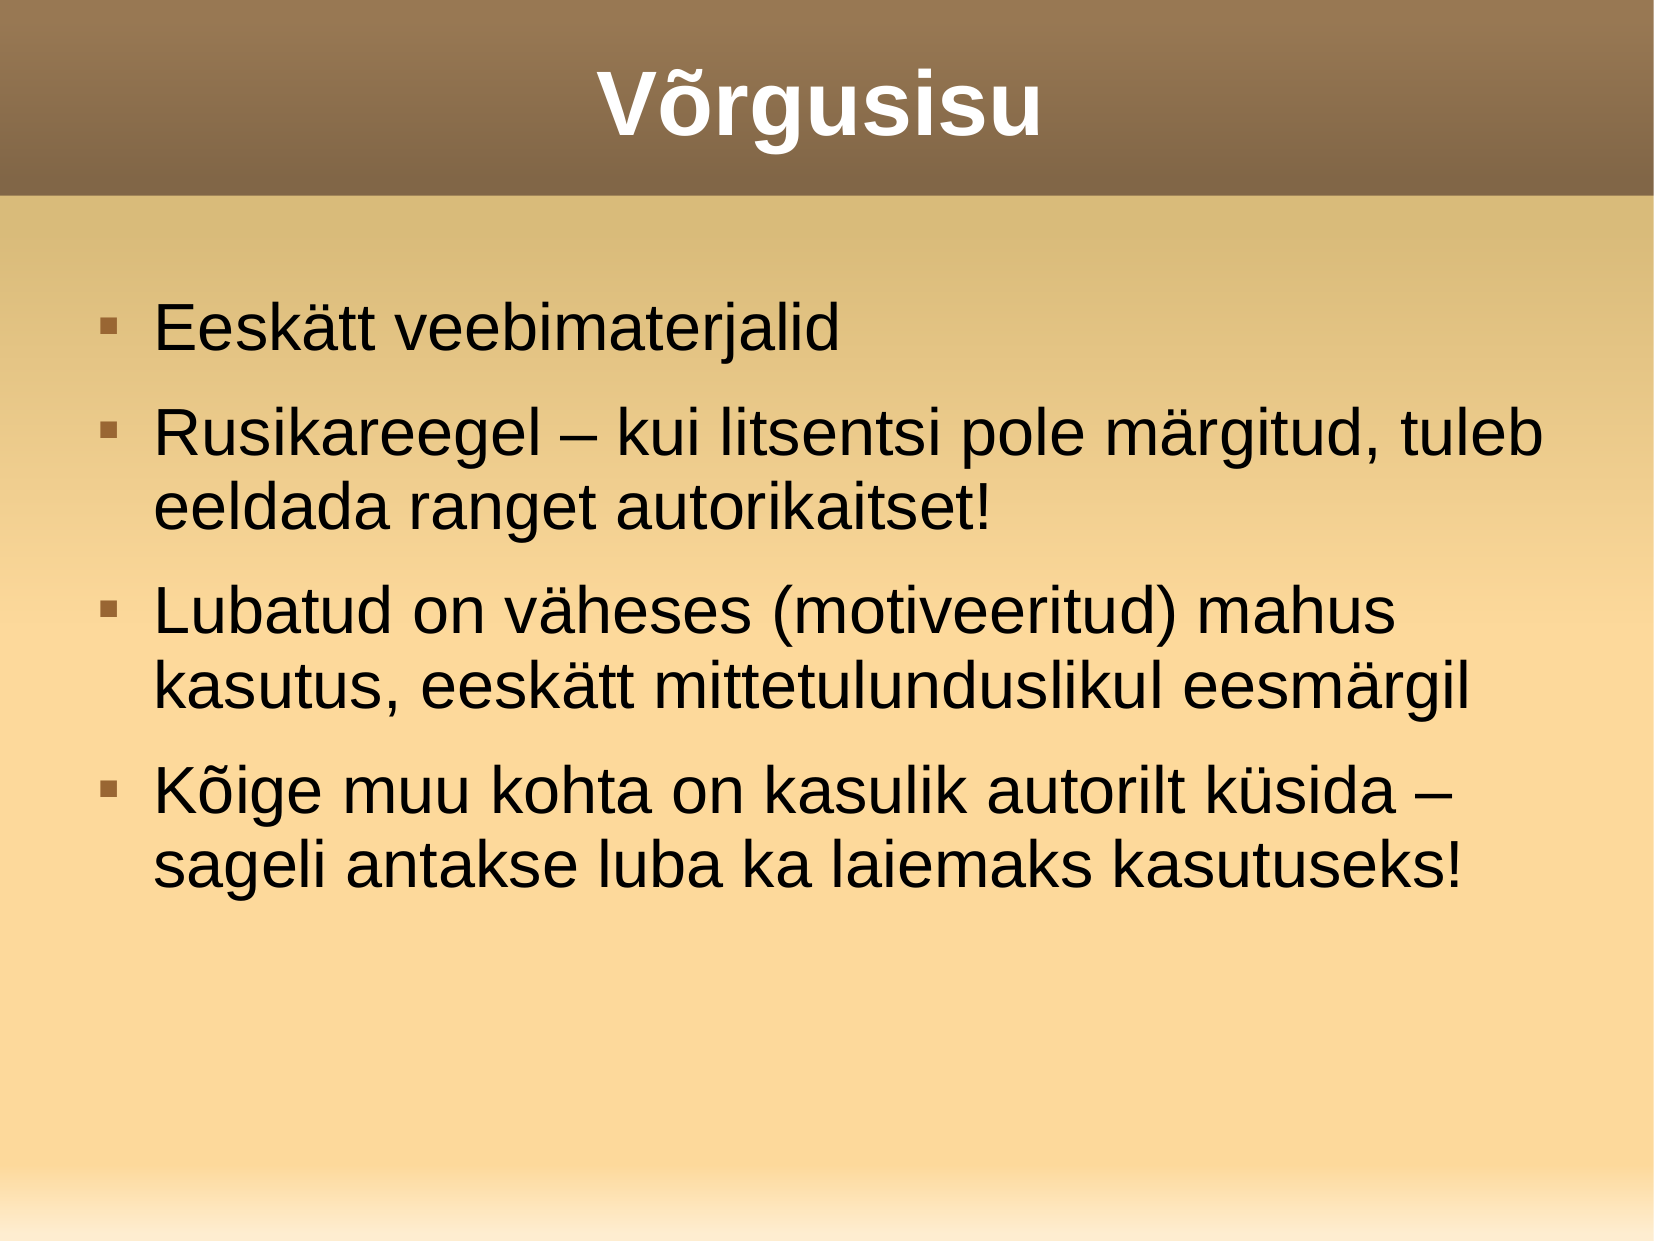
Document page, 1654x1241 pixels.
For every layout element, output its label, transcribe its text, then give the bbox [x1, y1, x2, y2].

picture [0, 0, 1654, 1241]
title Võrgusisu [76, 7, 1565, 200]
list Eeskätt veebimaterjalid Rusikareegel – kui litsentsi pole märgitud, tuleb eeldada ranget autorikaitset! Lubatud on väheses (motiveeritud) mahus kasutus, eeskätt mittetulunduslikul eesmärgil Kõige muu kohta on kasulik autorilt küsida – sageli antakse luba ka laiemaks kasutuseks! [82, 290, 1571, 1094]
